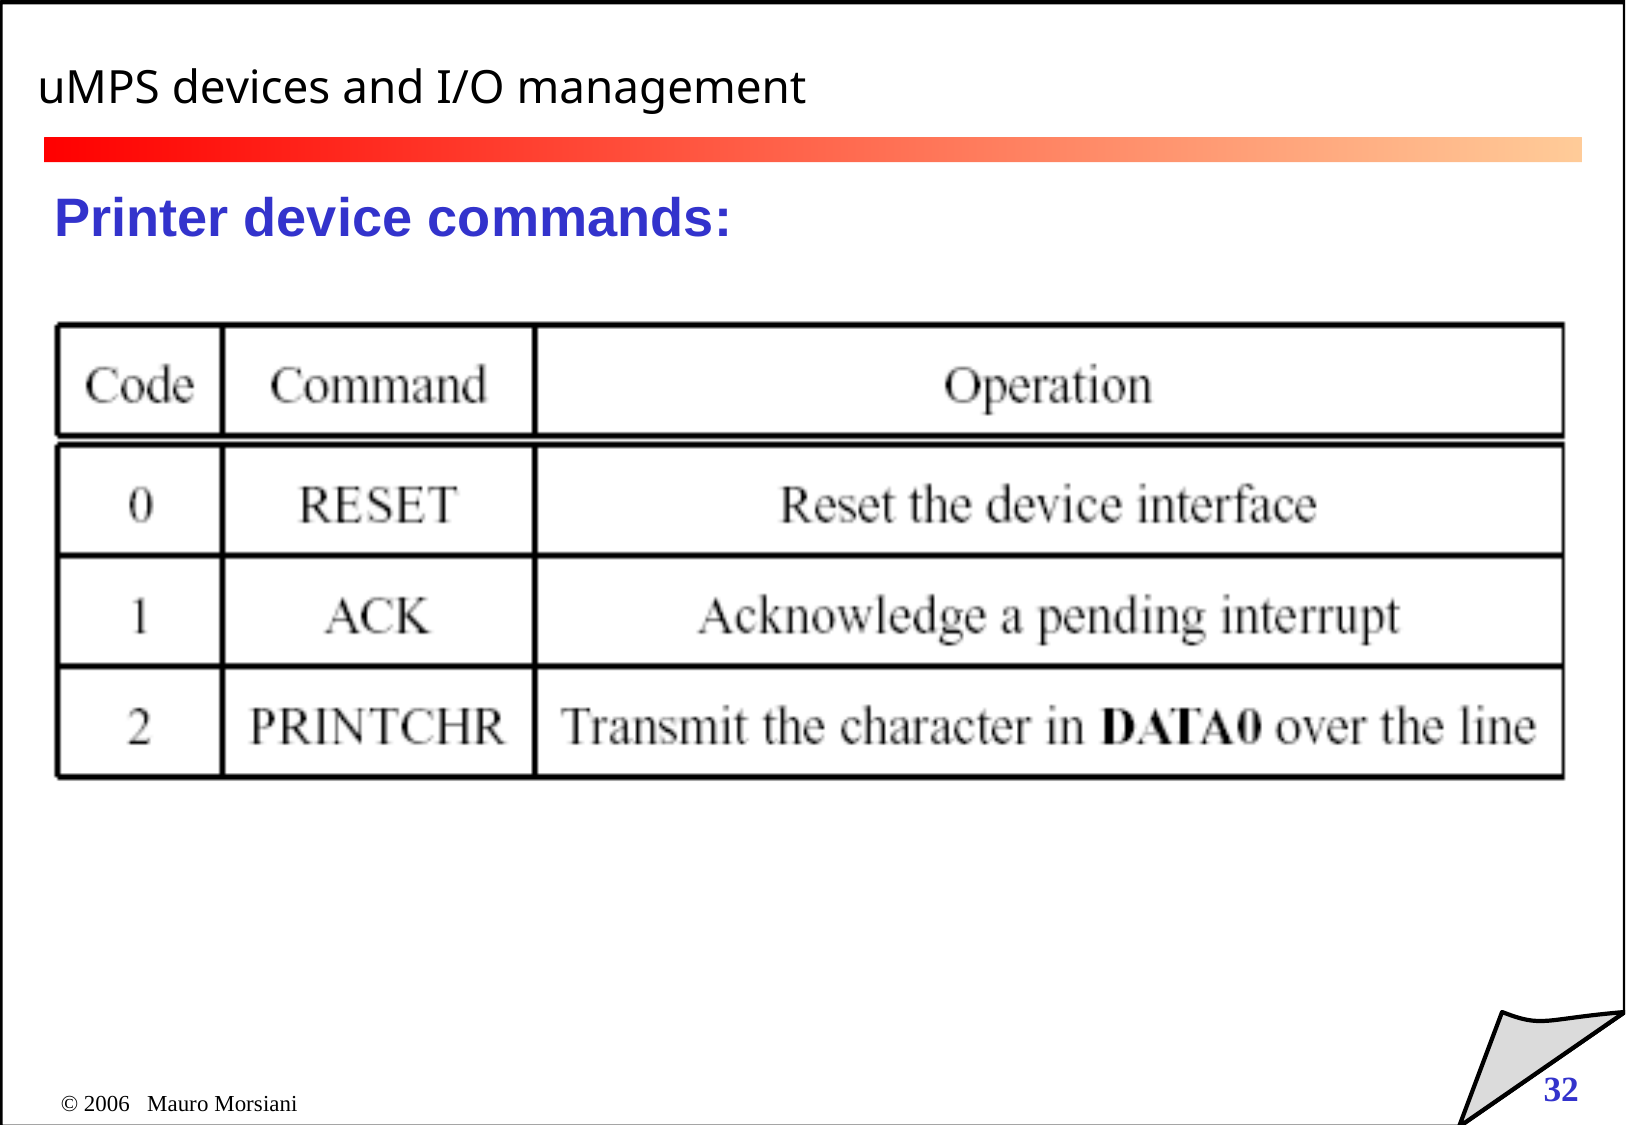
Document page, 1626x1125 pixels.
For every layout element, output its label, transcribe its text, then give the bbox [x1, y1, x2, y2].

list Printer device commands: [54, 187, 1557, 595]
title uMPS devices and I/O management [37, 44, 1587, 130]
picture [44, 314, 1583, 799]
